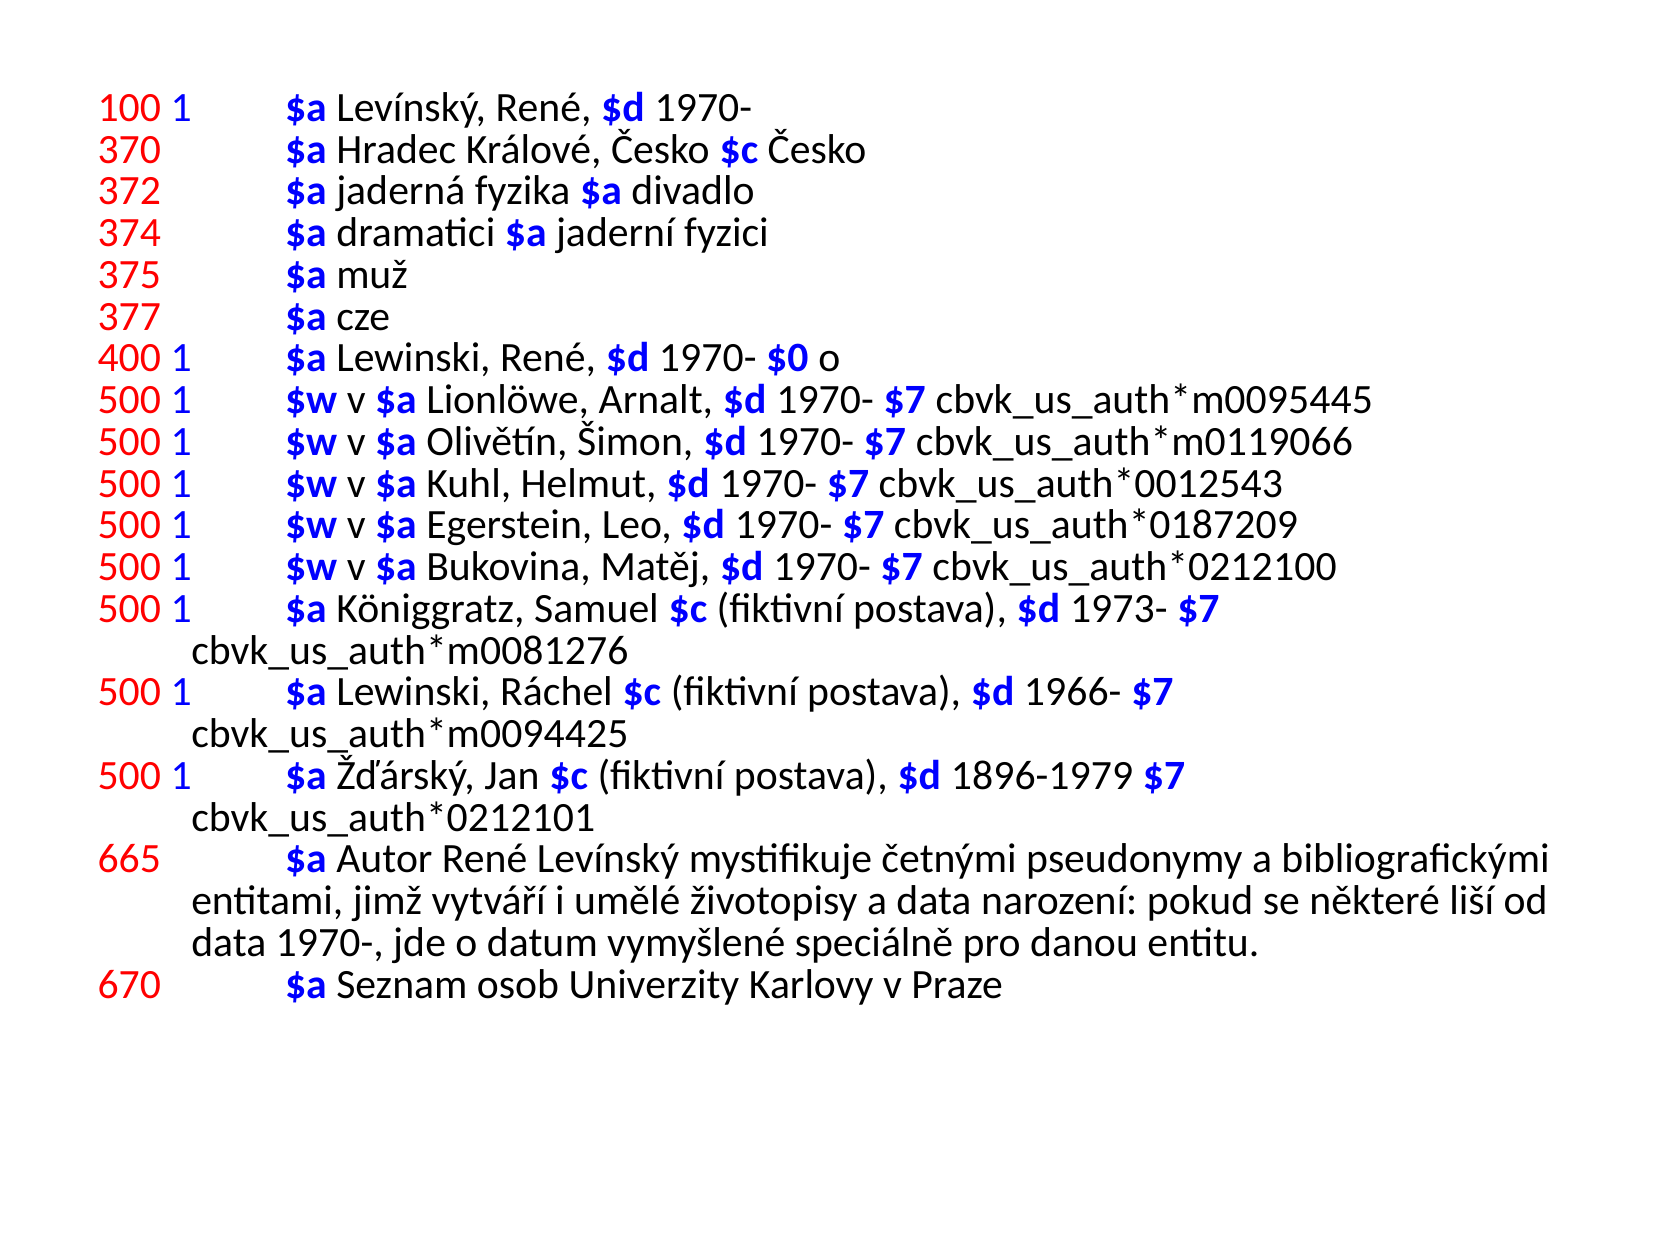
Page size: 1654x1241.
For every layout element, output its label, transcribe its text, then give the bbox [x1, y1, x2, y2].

text_box 100 1 $a Levínský, René, $d 1970- 370 $a Hradec Králové, Česko $c Česko 372 $a jaderná fyzika $a divadlo 374 $a dramatici $a jaderní fyzici 375 $a muž 377 $a cze 400 1 $a Lewinski, René, $d 1970- $0 o 500 1 $w v $a Lionlöwe, Arnalt, $d 1970- $7 cbvk_us_auth*m0095445 500 1 $w v $a Olivětín, Šimon, $d 1970- $7 cbvk_us_auth*m0119066 500 1 $w v $a Kuhl, Helmut, $d 1970- $7 cbvk_us_auth*0012543 500 1 $w v $a Egerstein, Leo, $d 1970- $7 cbvk_us_auth*0187209 500 1 $w v $a Bukovina, Matěj, $d 1970- $7 cbvk_us_auth*0212100 500 1 $a Königgratz, Samuel $c (fiktivní postava), $d 1973- $7 cbvk_us_auth*m0081276 500 1 $a Lewinski, Ráchel $c (fiktivní postava), $d 1966- $7 cbvk_us_auth*m0094425 500 1 $a Žďárský, Jan $c (fiktivní postava), $d 1896-1979 $7 cbvk_us_auth*0212101 665 $a Autor René Levínský mystifikuje četnými pseudonymy a bibliografickými entitami, jimž vytváří i umělé životopisy a data narození: pokud se některé liší od data 1970-, jde o datum vymyšlené speciálně pro danou entitu. 670 $a Seznam osob Univerzity Karlovy v Praze [82, 82, 1607, 1221]
